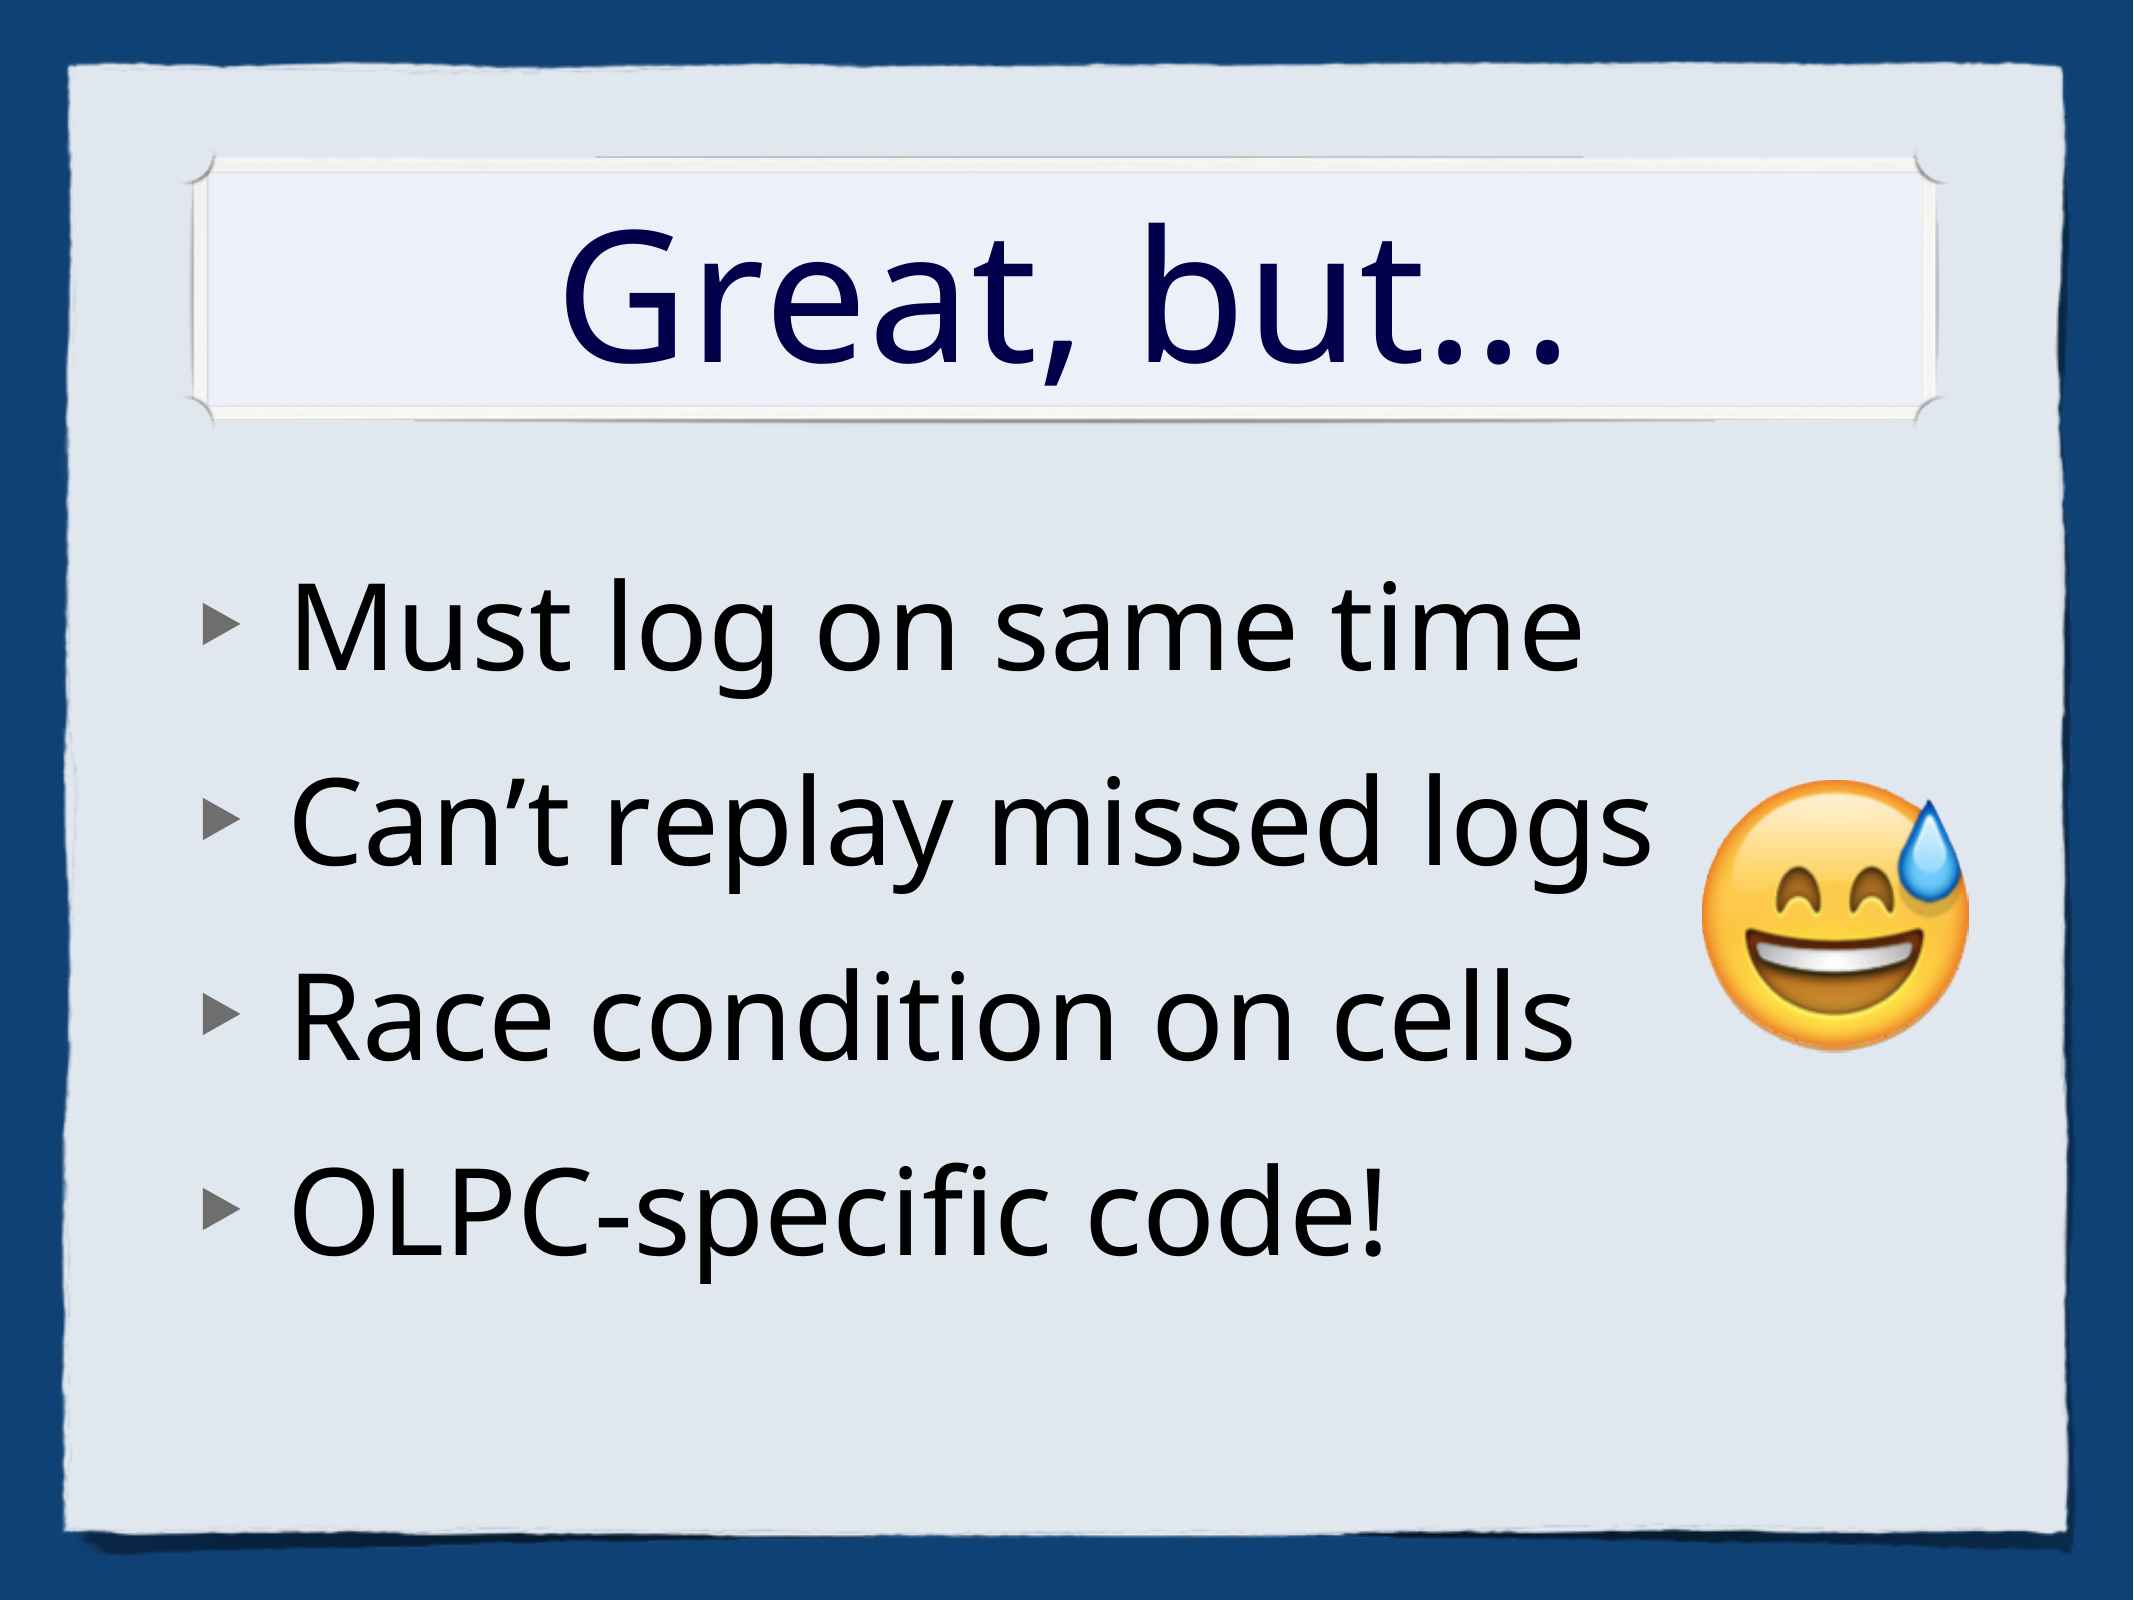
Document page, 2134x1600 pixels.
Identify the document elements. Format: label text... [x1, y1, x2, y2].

picture [54, 52, 2078, 1559]
text_box Must log on same time Can’t replay missed logs Race condition on cells OLPC-specific code! [193, 535, 1669, 1294]
